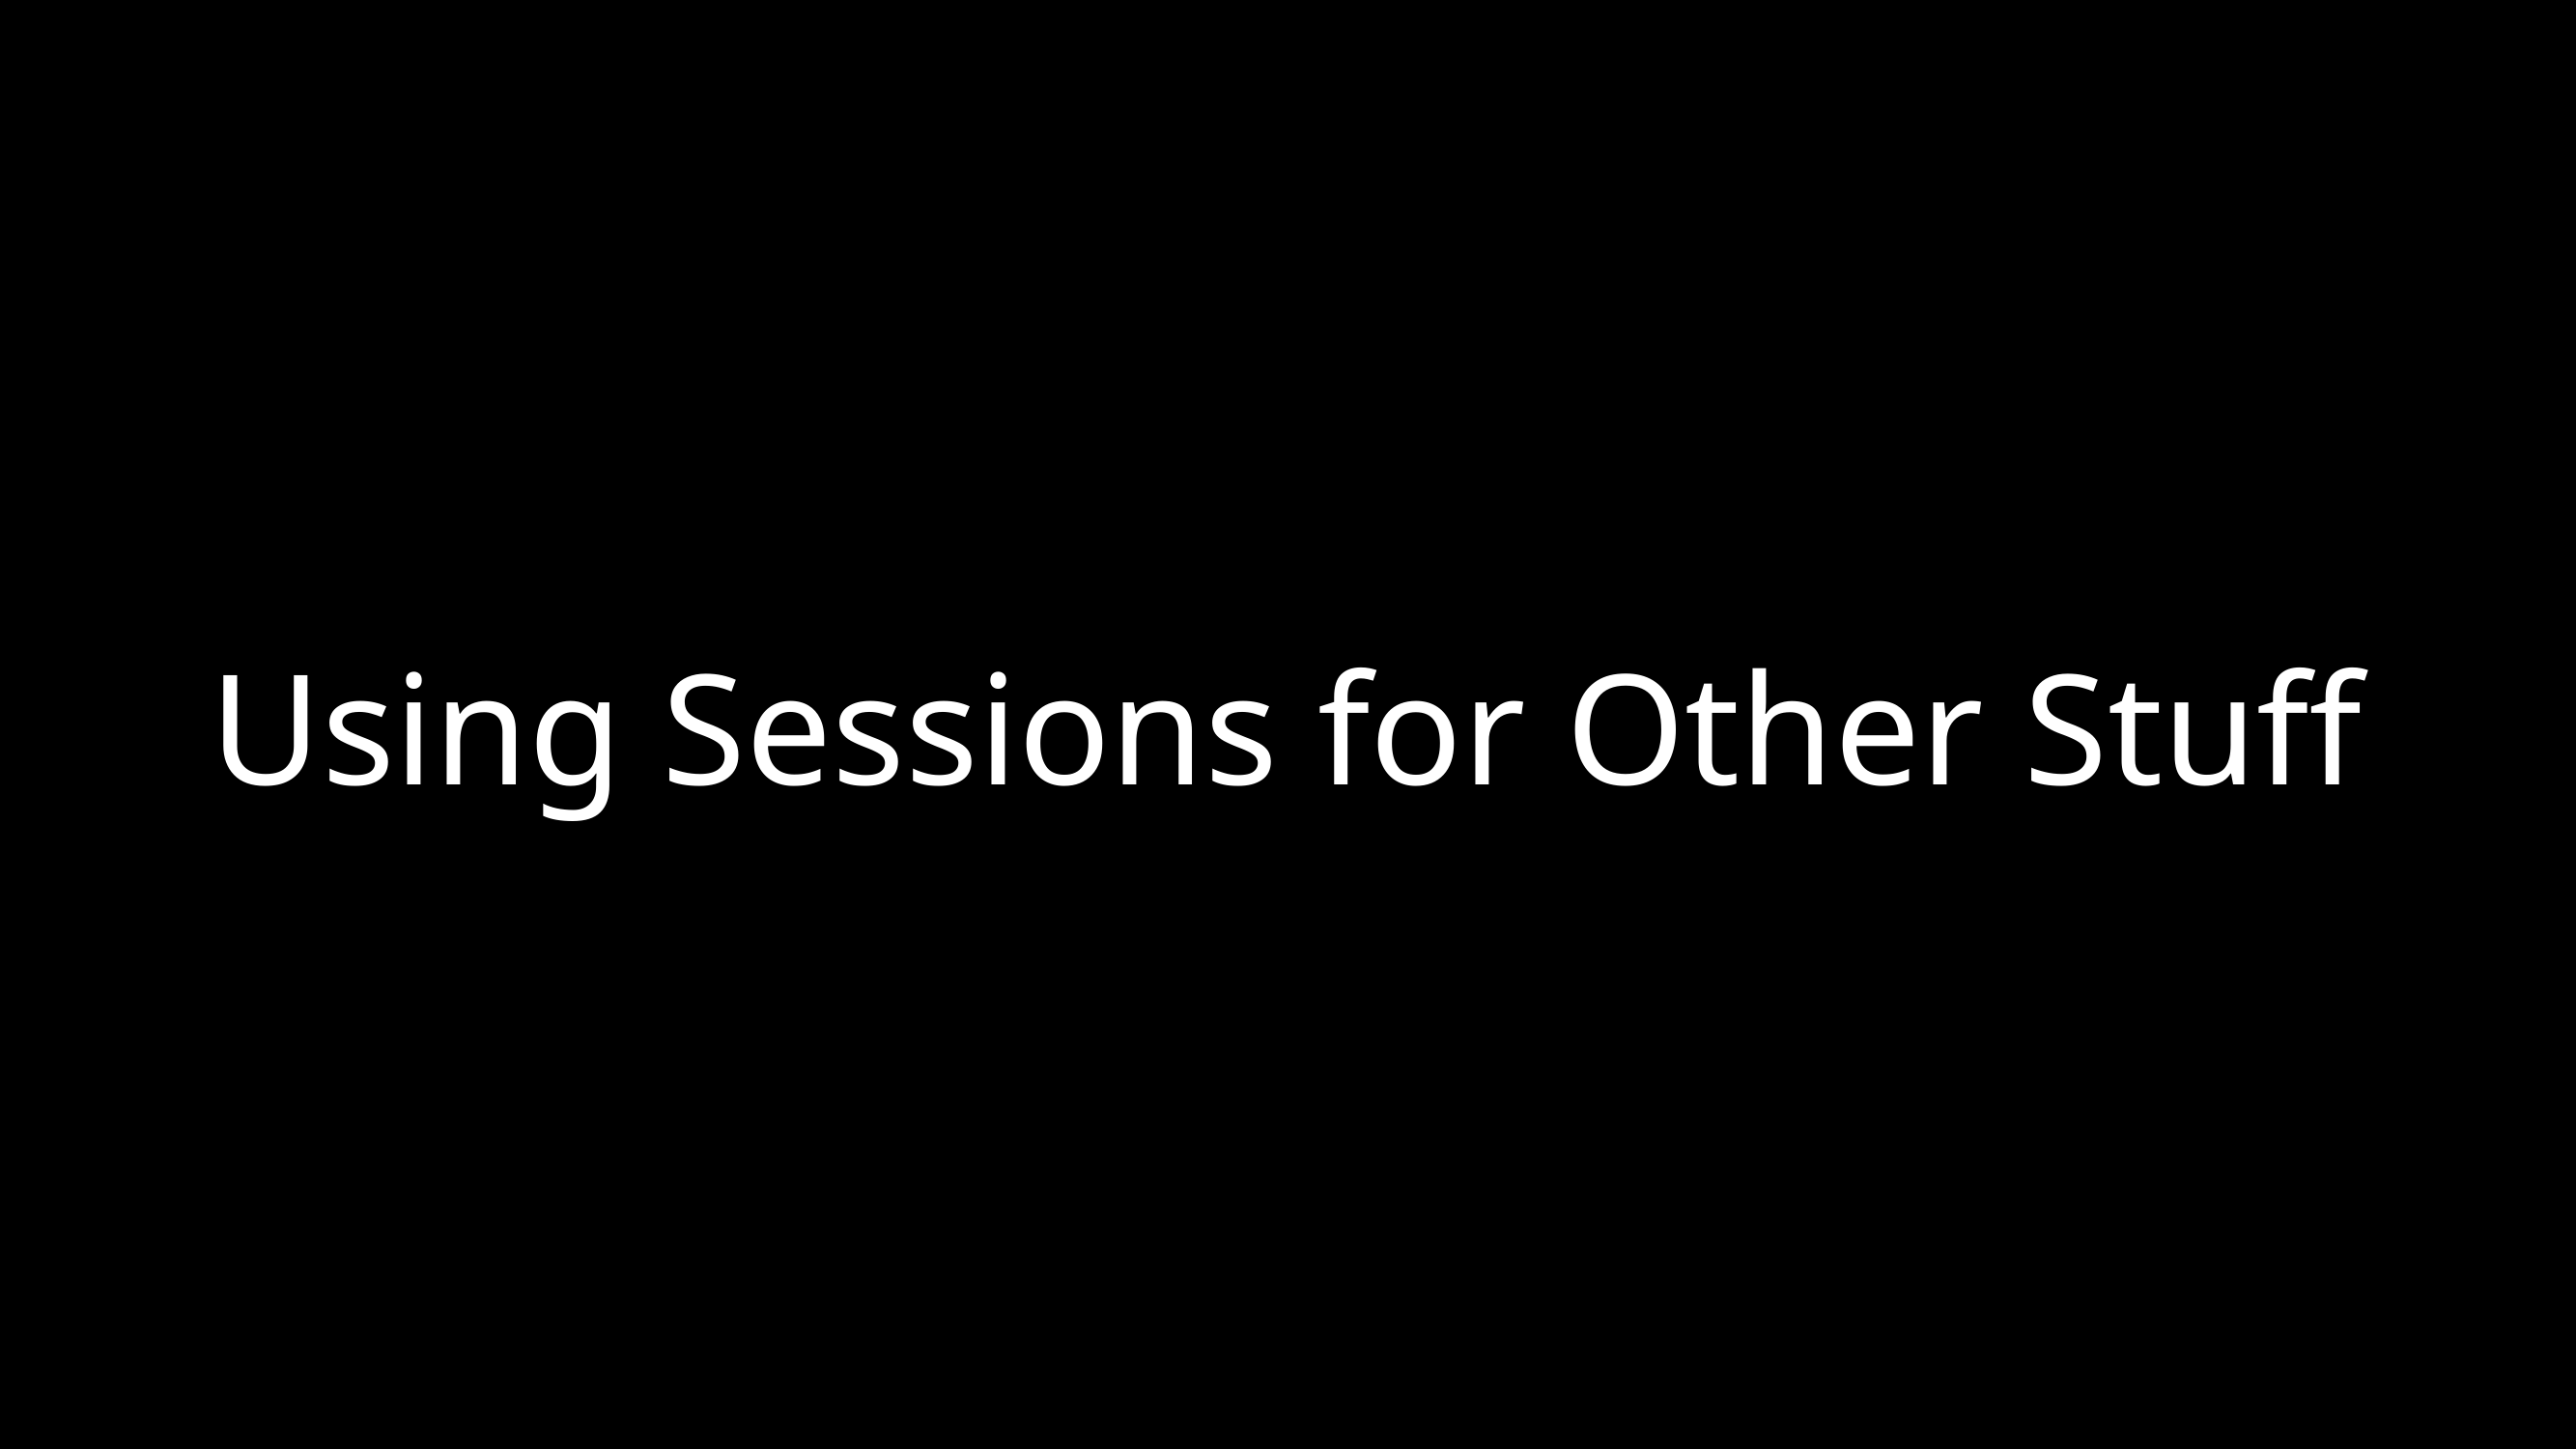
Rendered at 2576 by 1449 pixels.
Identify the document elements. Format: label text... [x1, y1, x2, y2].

title Using Sessions for Other Stuff [183, 440, 2392, 1007]
